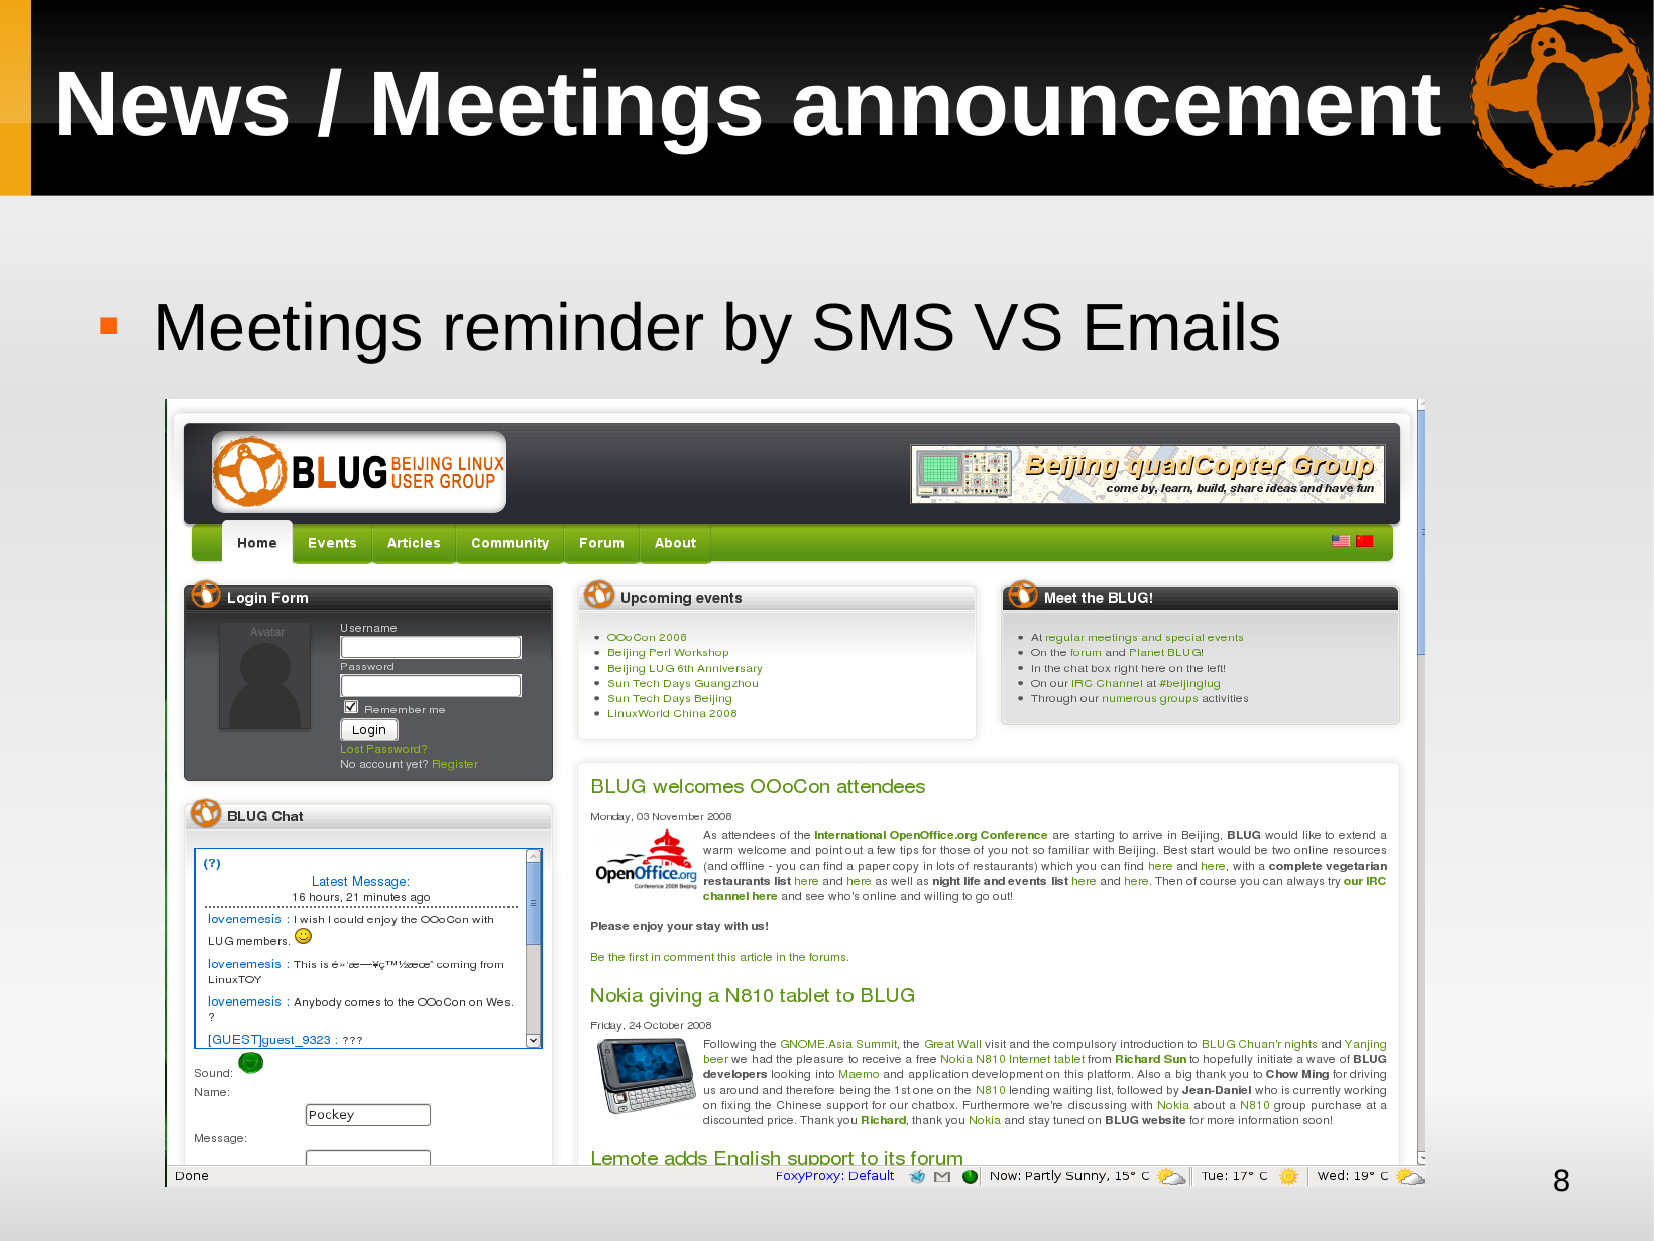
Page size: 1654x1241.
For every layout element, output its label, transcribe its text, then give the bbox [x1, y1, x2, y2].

list Meetings reminder by SMS VS Emails [82, 290, 1571, 1109]
picture [0, 0, 1654, 1241]
title News / Meetings announcement [53, 0, 1542, 208]
